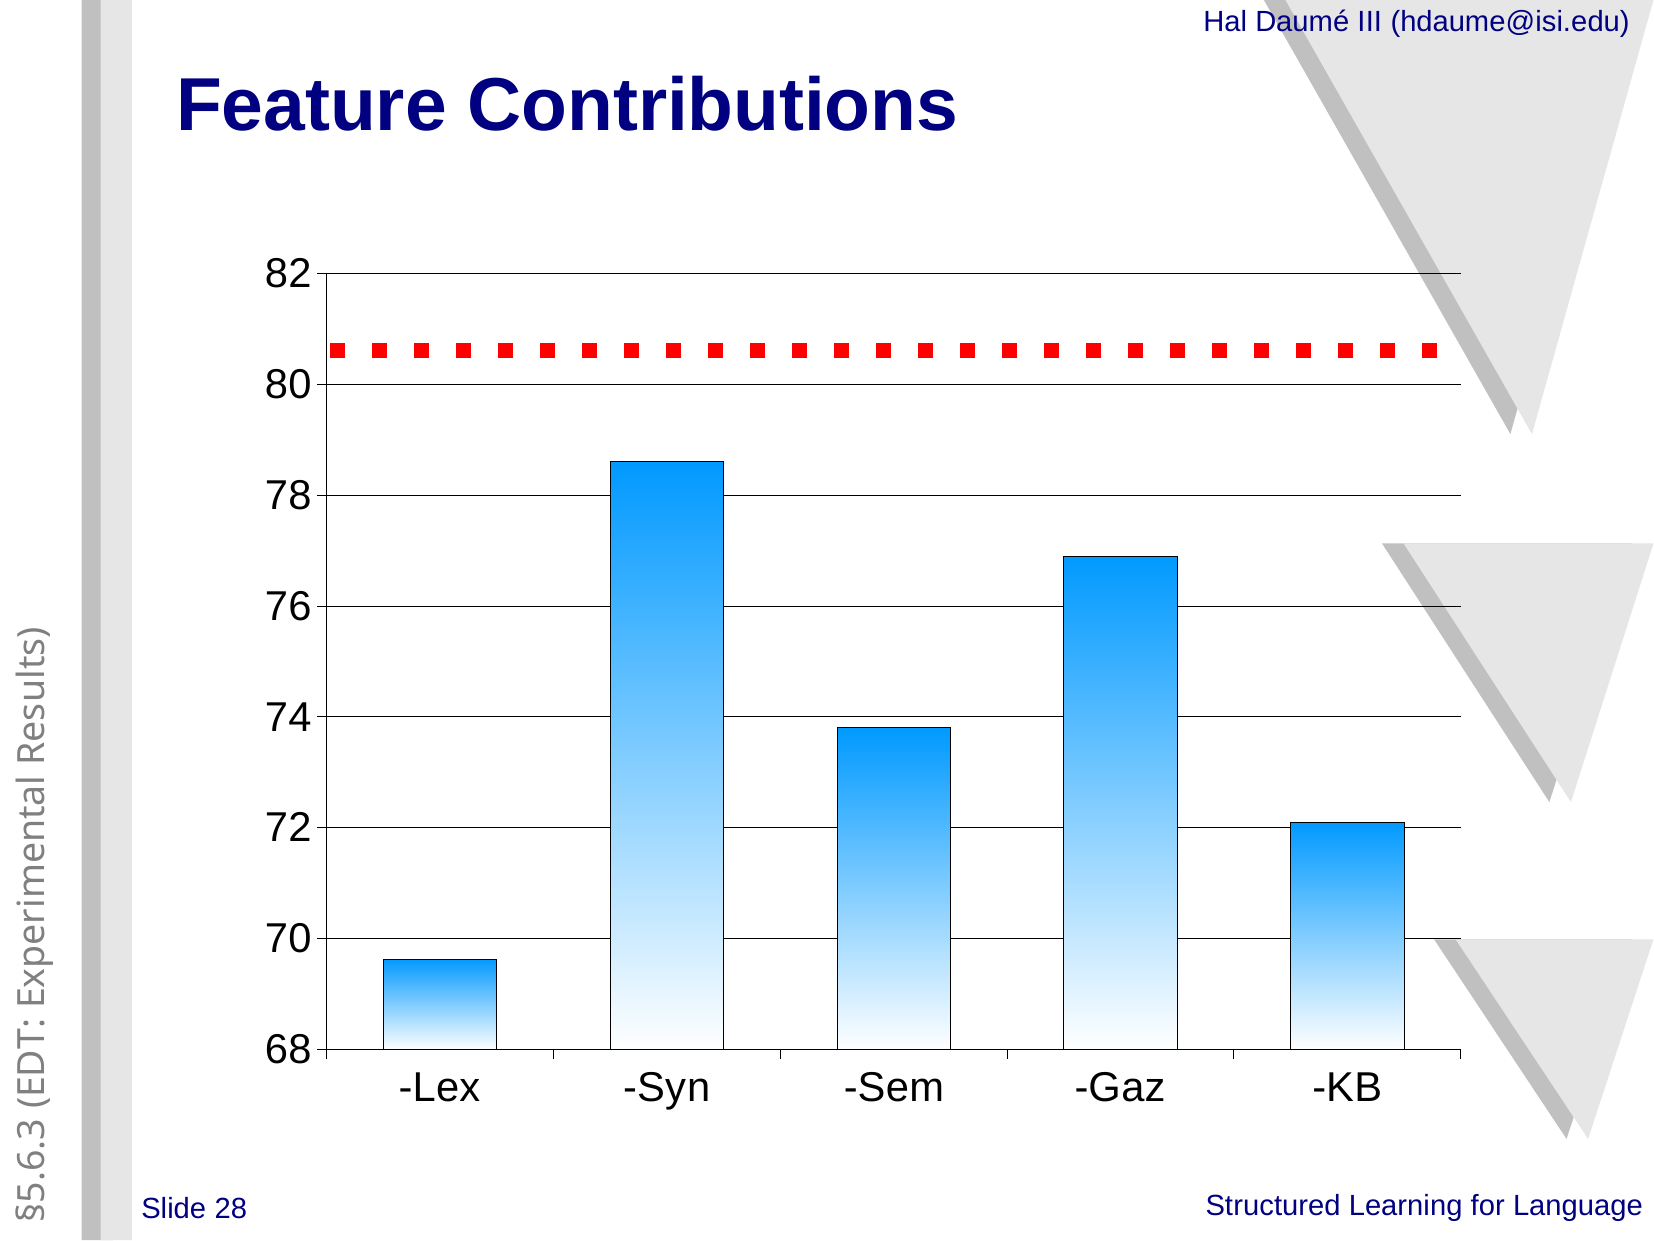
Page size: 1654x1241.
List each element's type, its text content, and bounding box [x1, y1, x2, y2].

chart [240, 210, 1486, 1130]
title Feature Contributions [176, 44, 1509, 166]
text_box §5.6.3 (EDT: Experimental Results) [4, 633, 65, 1223]
